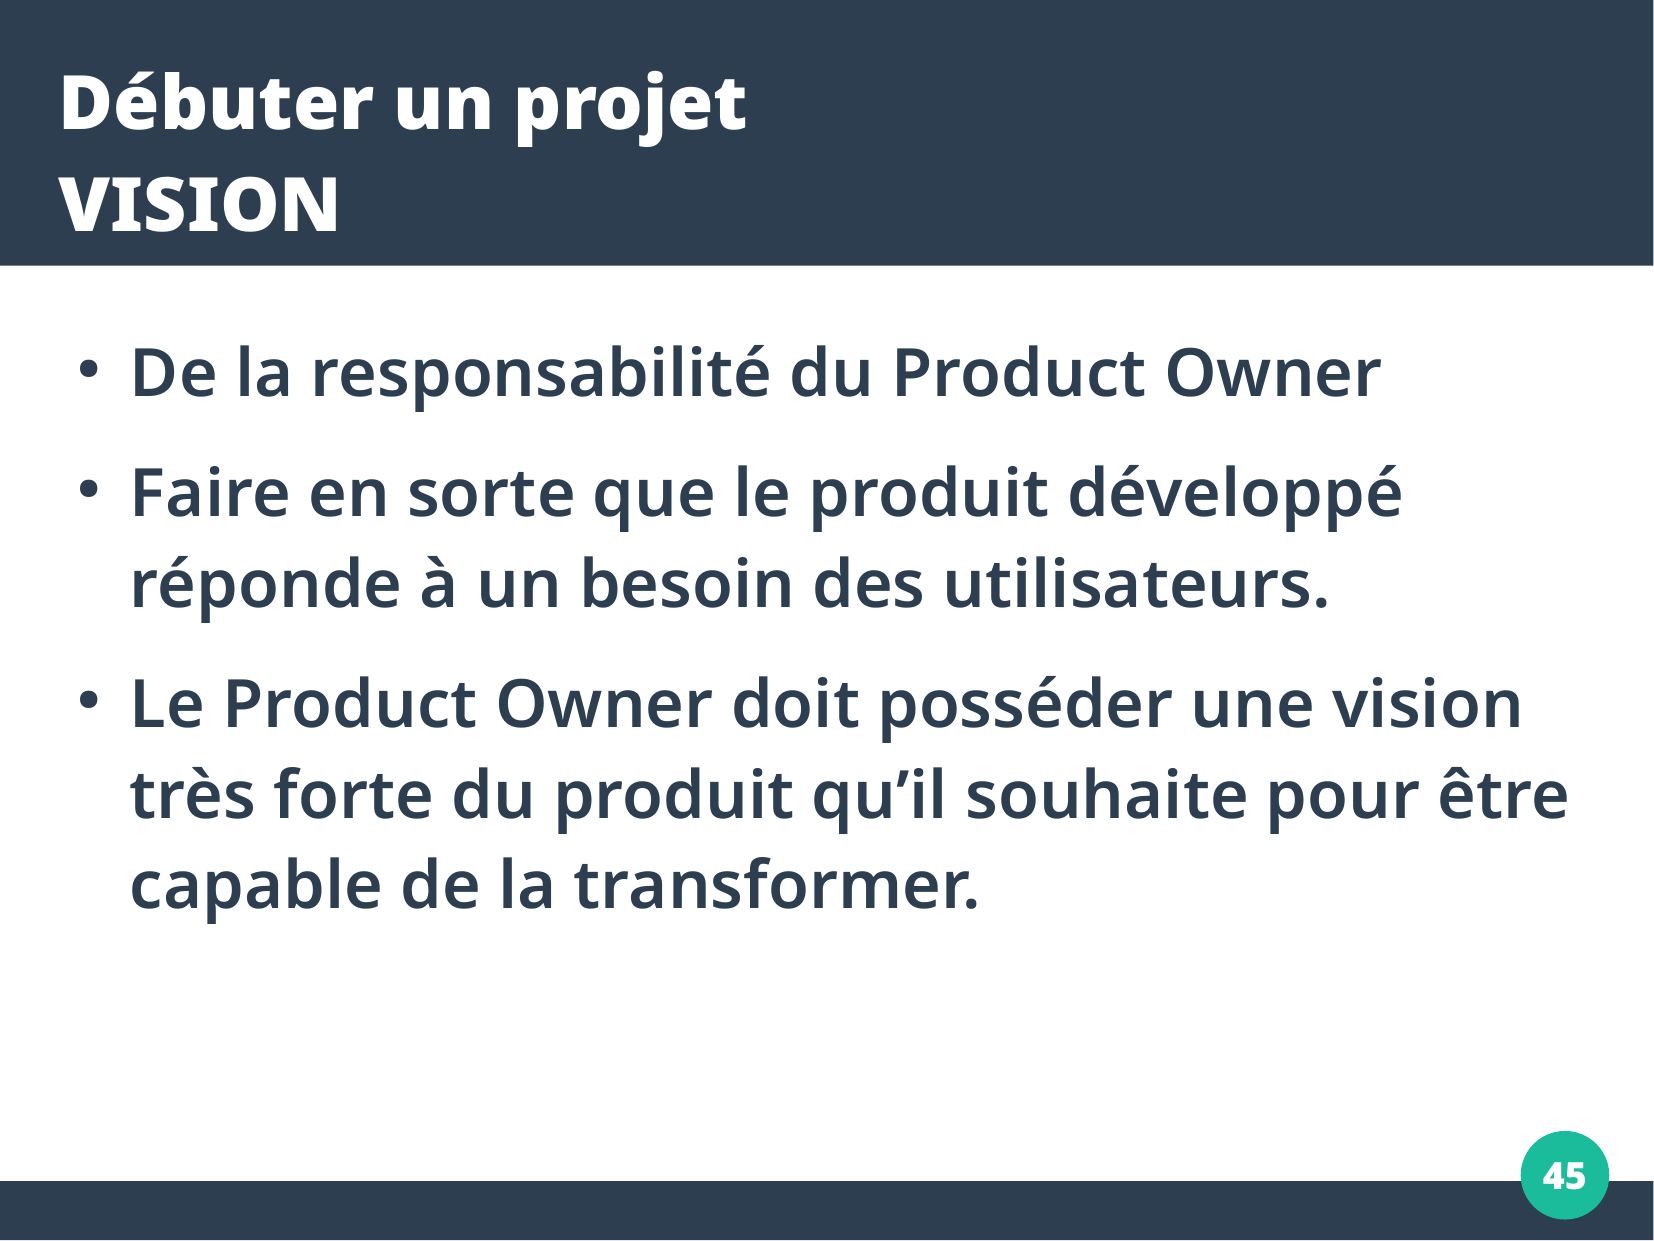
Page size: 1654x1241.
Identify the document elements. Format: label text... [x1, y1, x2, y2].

list De la responsabilité du Product Owner Faire en sorte que le produit développé réponde à un besoin des utilisateurs. Le Product Owner doit posséder une vision très forte du produit qu’il souhaite pour être capable de la transformer. [59, 324, 1595, 1152]
title Débuter un projet VISION [59, 49, 1595, 207]
